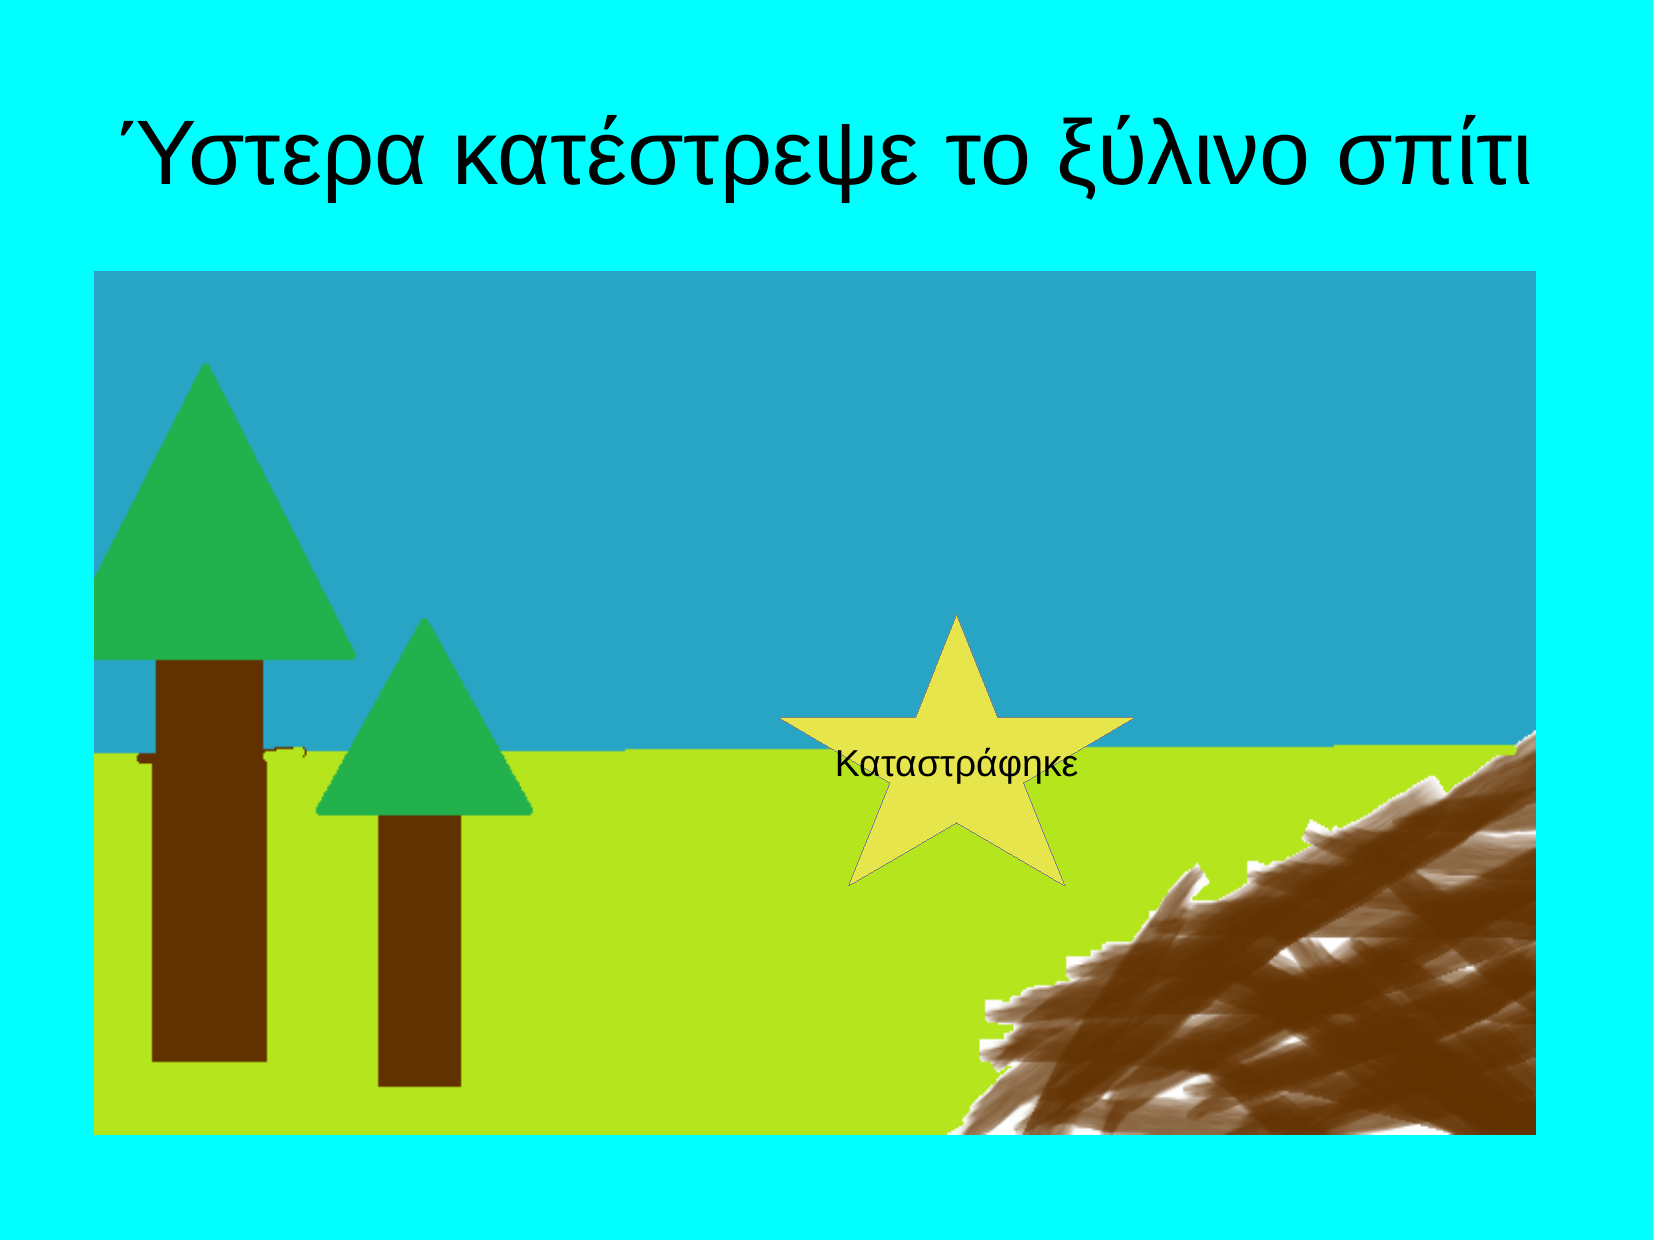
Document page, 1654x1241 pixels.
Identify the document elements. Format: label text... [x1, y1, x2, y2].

title Ύστερα κατέστρεψε το ξύλινο σπίτι [82, 49, 1571, 257]
text_box Καταστράφηκε [779, 614, 1134, 886]
picture [94, 271, 1536, 1135]
